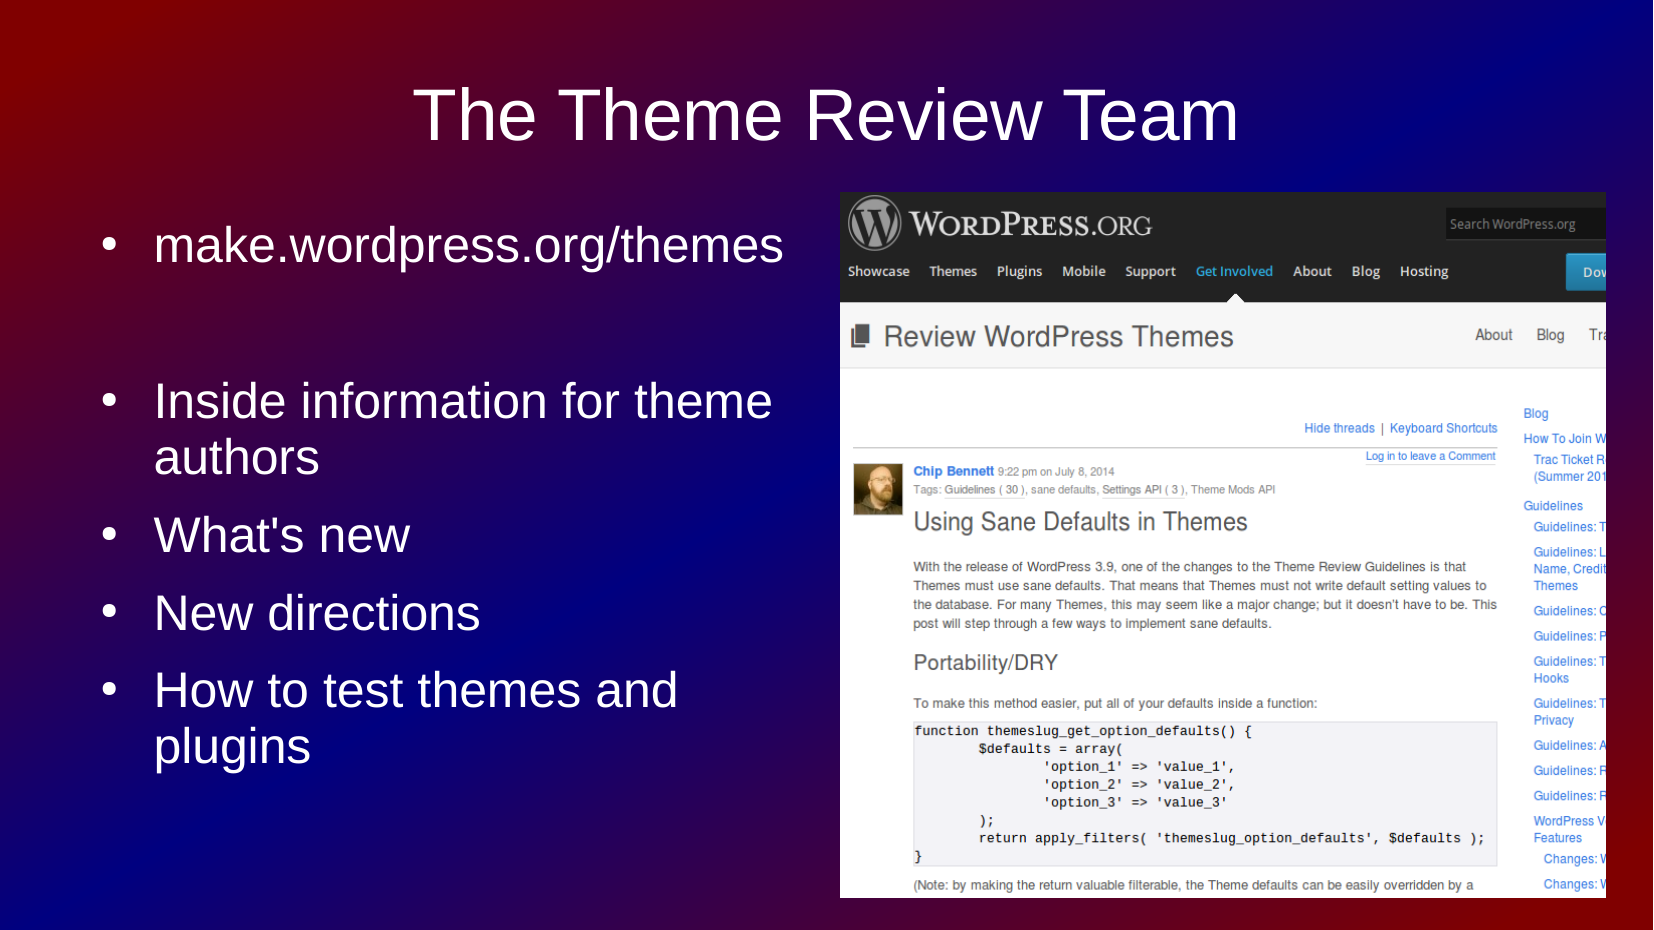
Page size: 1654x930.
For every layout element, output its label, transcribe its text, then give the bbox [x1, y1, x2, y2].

title The Theme Review Team [82, 37, 1571, 193]
picture [840, 192, 1606, 898]
list make.wordpress.org/themes Inside information for theme authors What's new New directions How to test themes and plugins [82, 217, 806, 841]
